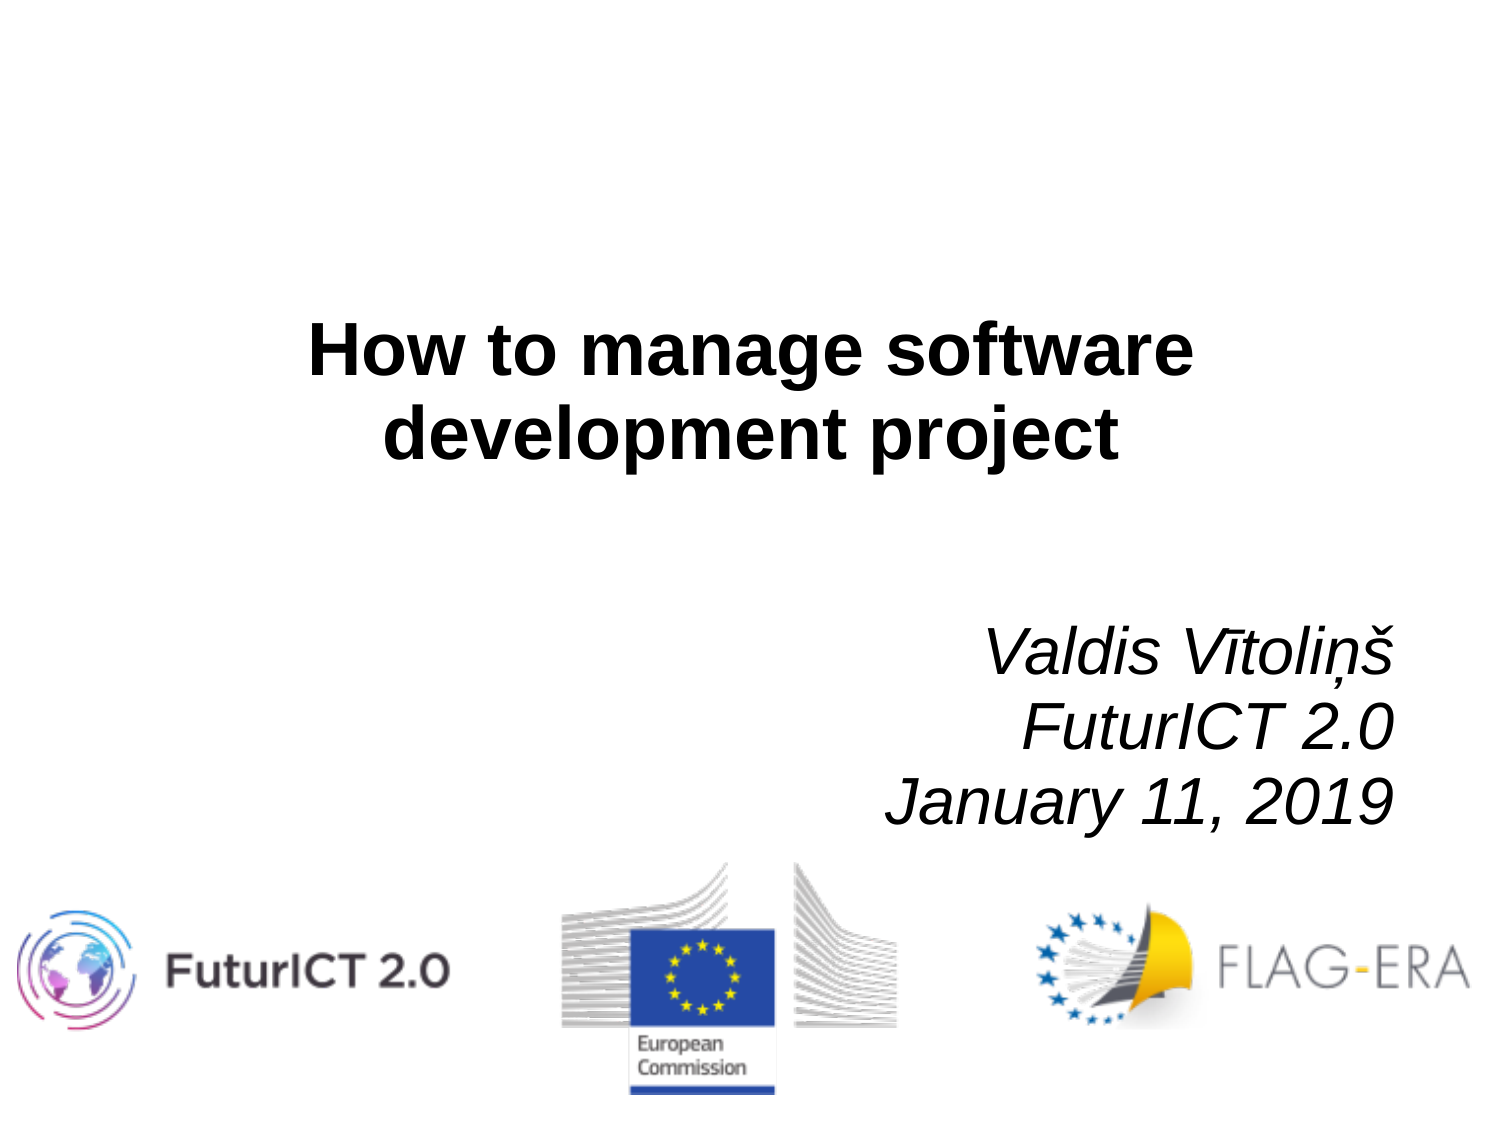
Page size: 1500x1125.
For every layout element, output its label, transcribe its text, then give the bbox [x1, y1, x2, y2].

picture [17, 862, 1472, 1095]
title How to manage software development project [76, 307, 1427, 476]
subtitle Valdis Vītoliņš FuturICT 2.0 January 11, 2019 [75, 608, 1395, 845]
